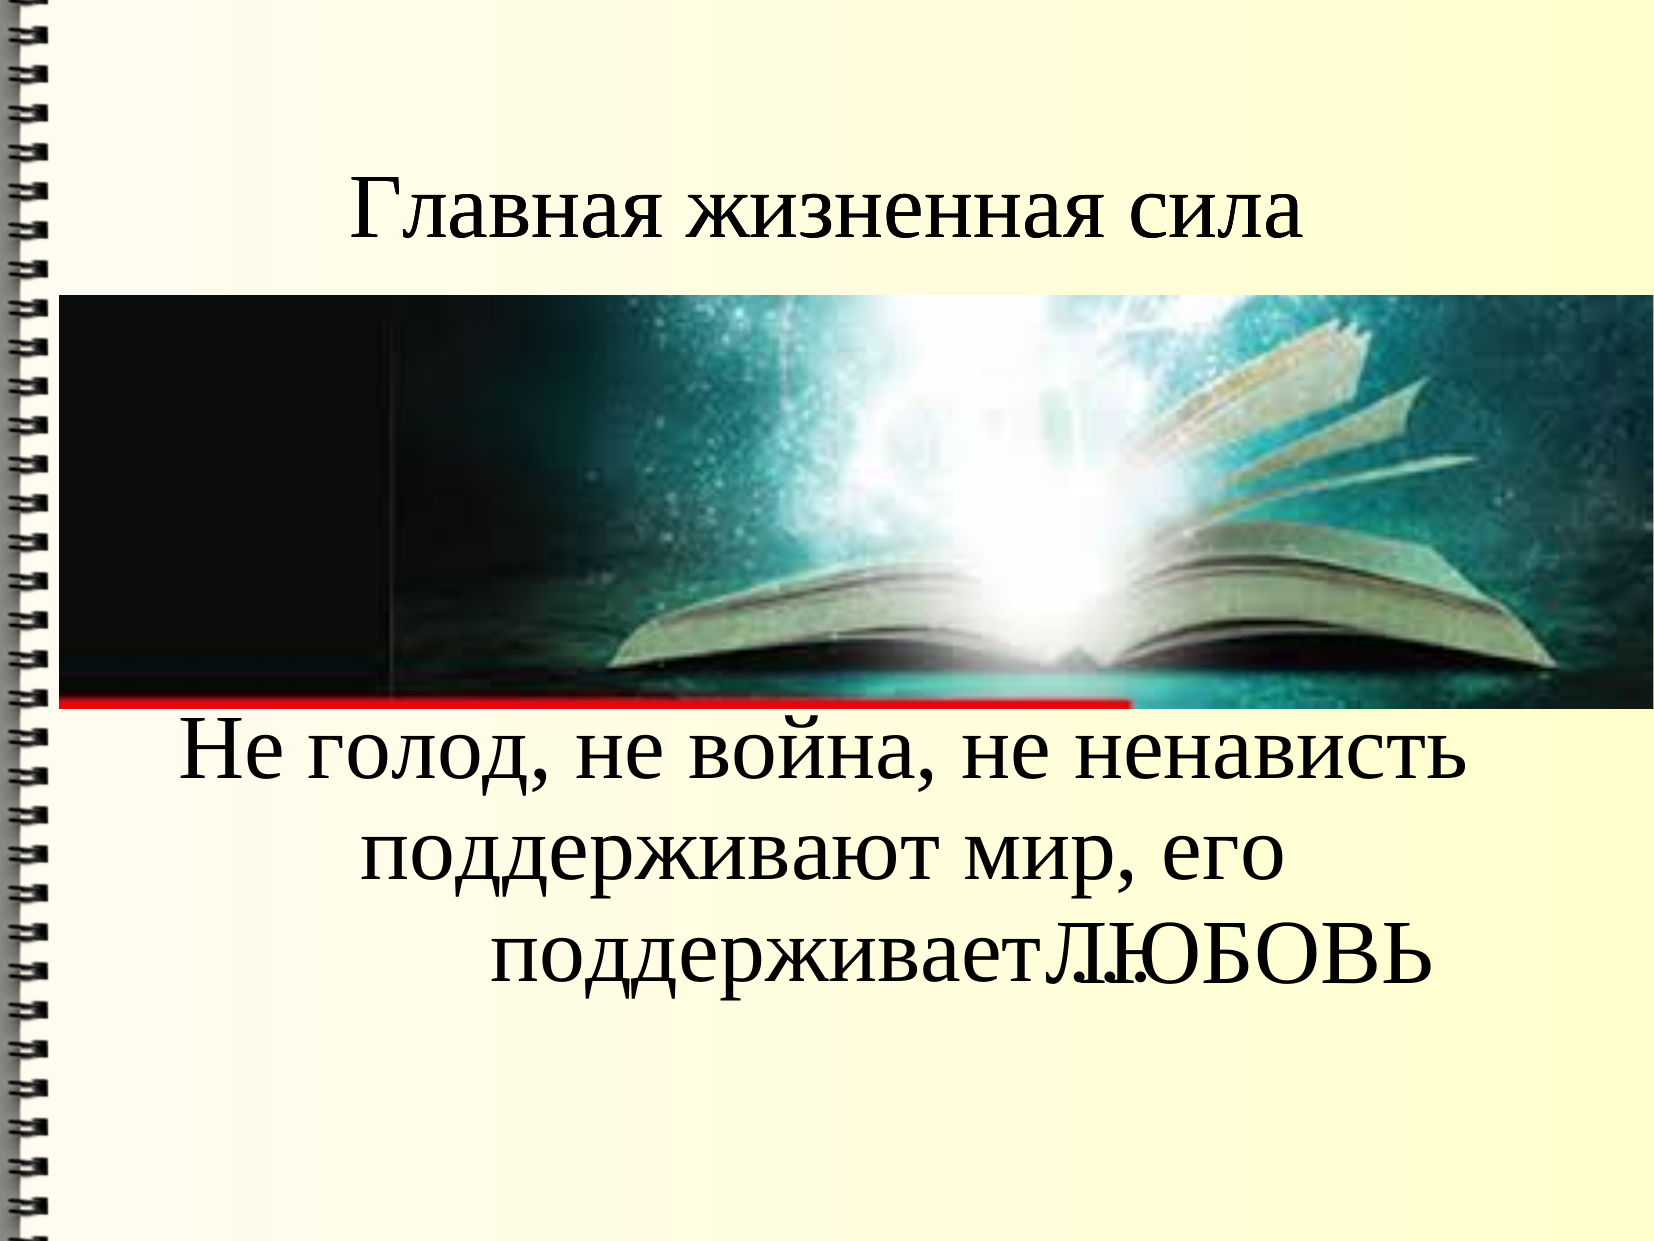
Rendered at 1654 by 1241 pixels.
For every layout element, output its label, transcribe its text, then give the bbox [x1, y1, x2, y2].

title ЛЮБОВЬ [944, 856, 1536, 1049]
title Не голод, не война, не ненависть поддерживают мир, его поддерживает … [118, 696, 1531, 1002]
title Главная жизненная сила [121, 110, 1534, 303]
picture [0, 0, 1654, 1241]
